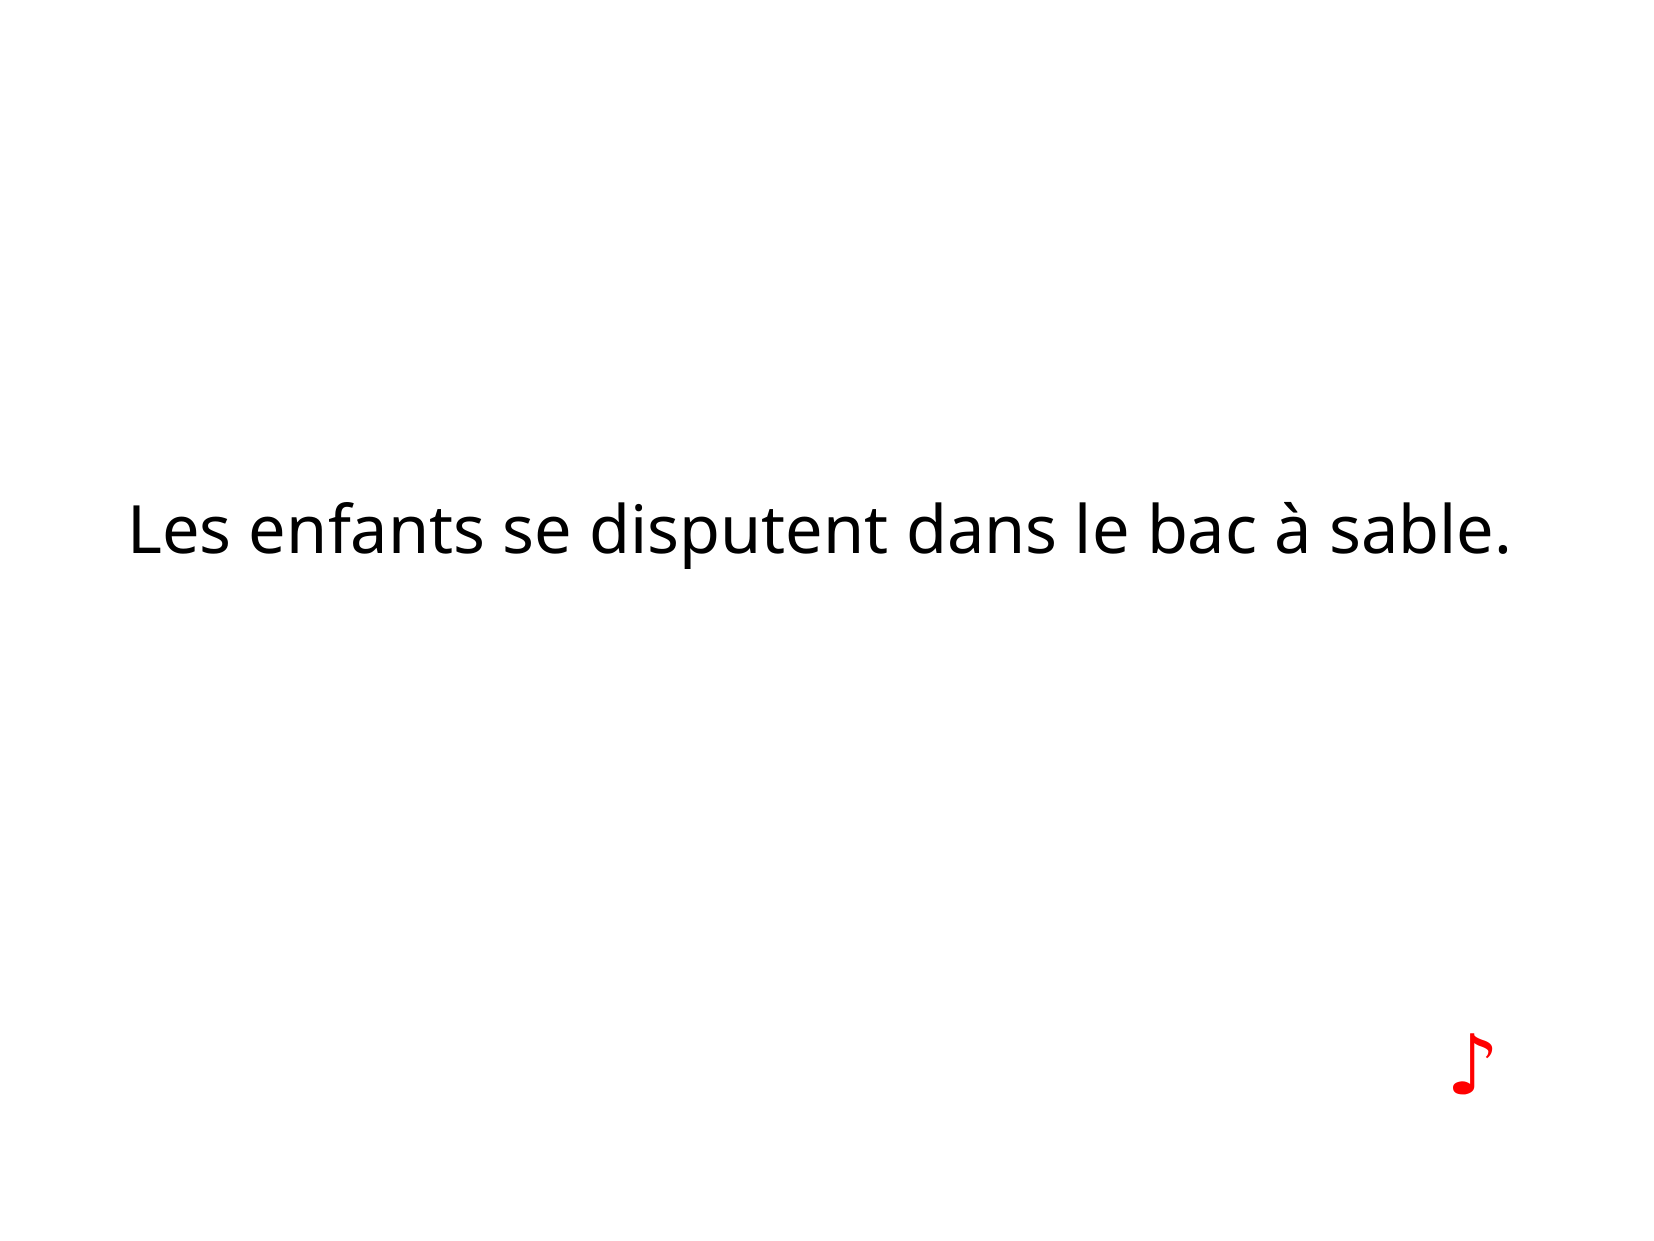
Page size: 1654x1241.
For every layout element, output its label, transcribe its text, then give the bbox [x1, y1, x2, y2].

subtitle Les enfants se disputent dans le bac à sable. [76, 88, 1565, 1148]
text_box ♪ [1446, 1003, 1519, 1121]
